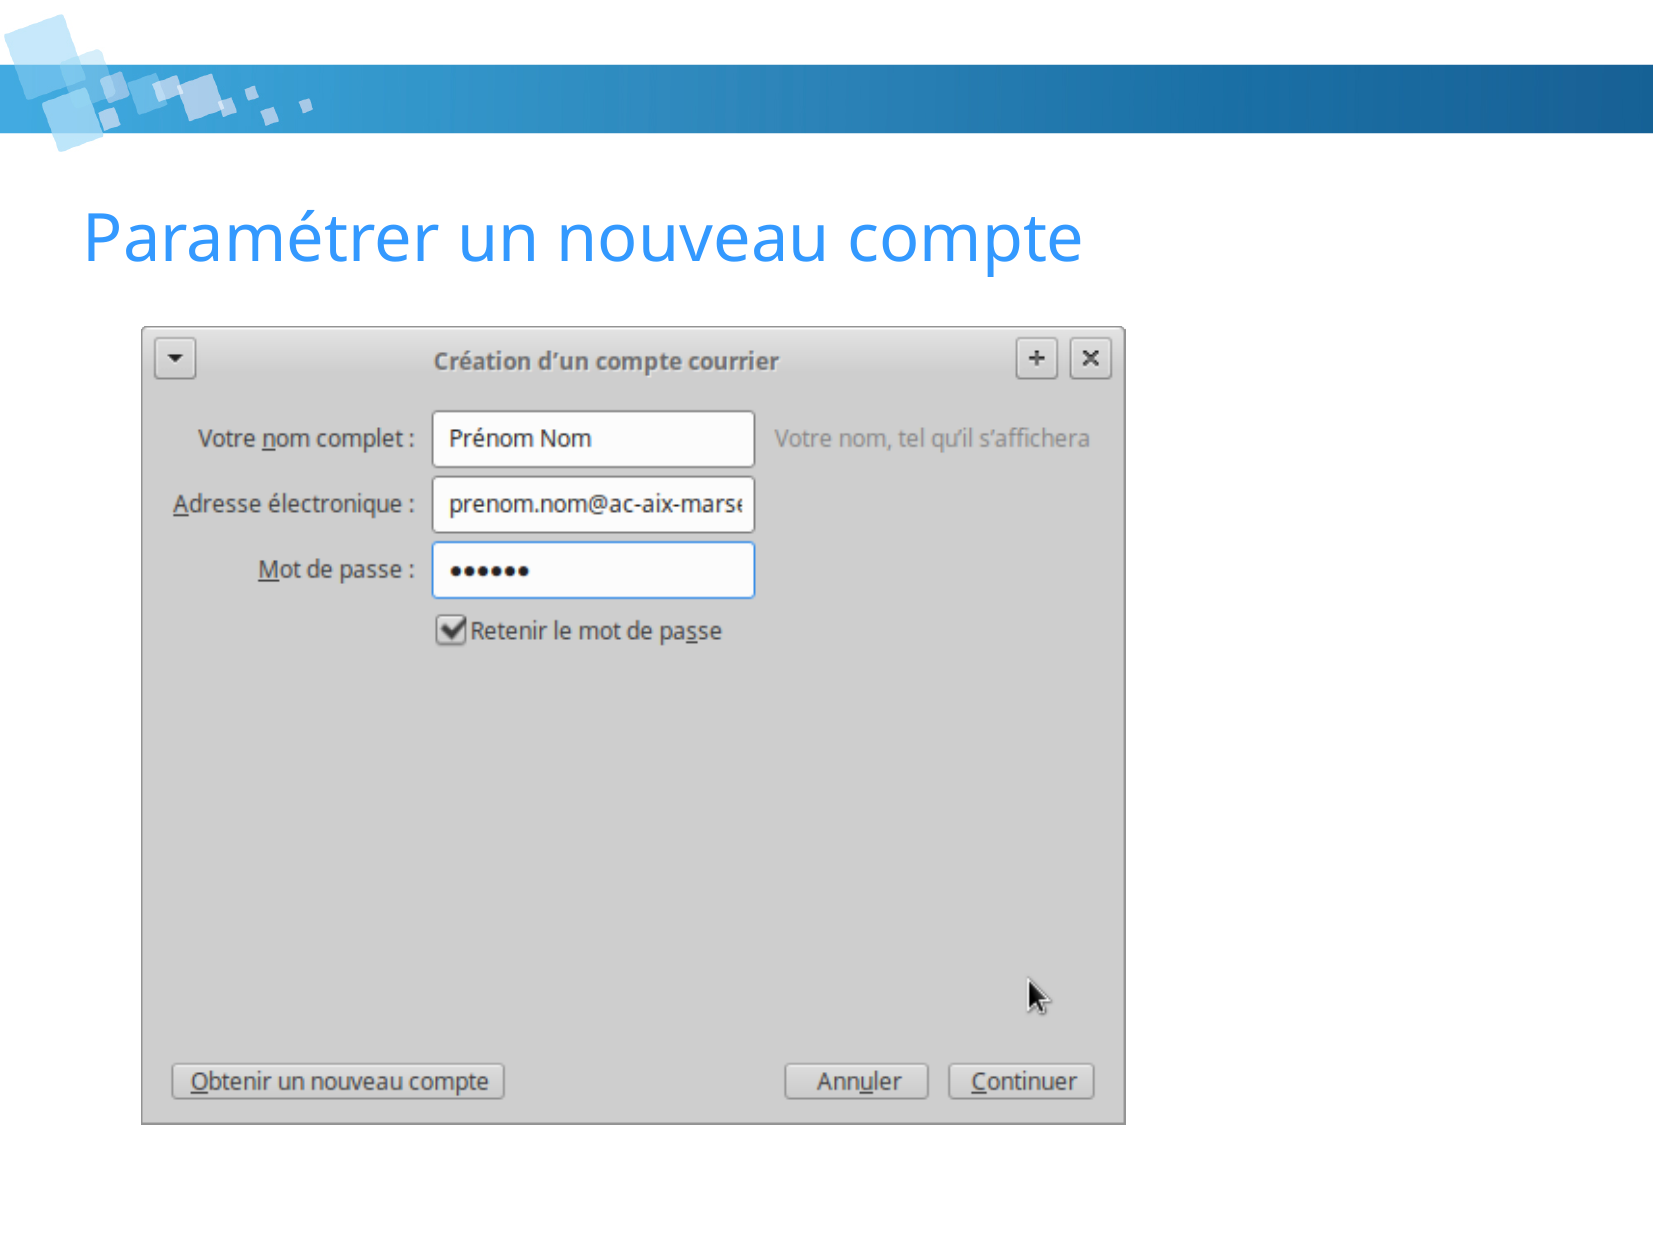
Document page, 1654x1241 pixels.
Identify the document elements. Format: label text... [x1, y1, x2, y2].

title Paramétrer un nouveau compte [82, 132, 1571, 340]
picture [0, 0, 1653, 1238]
